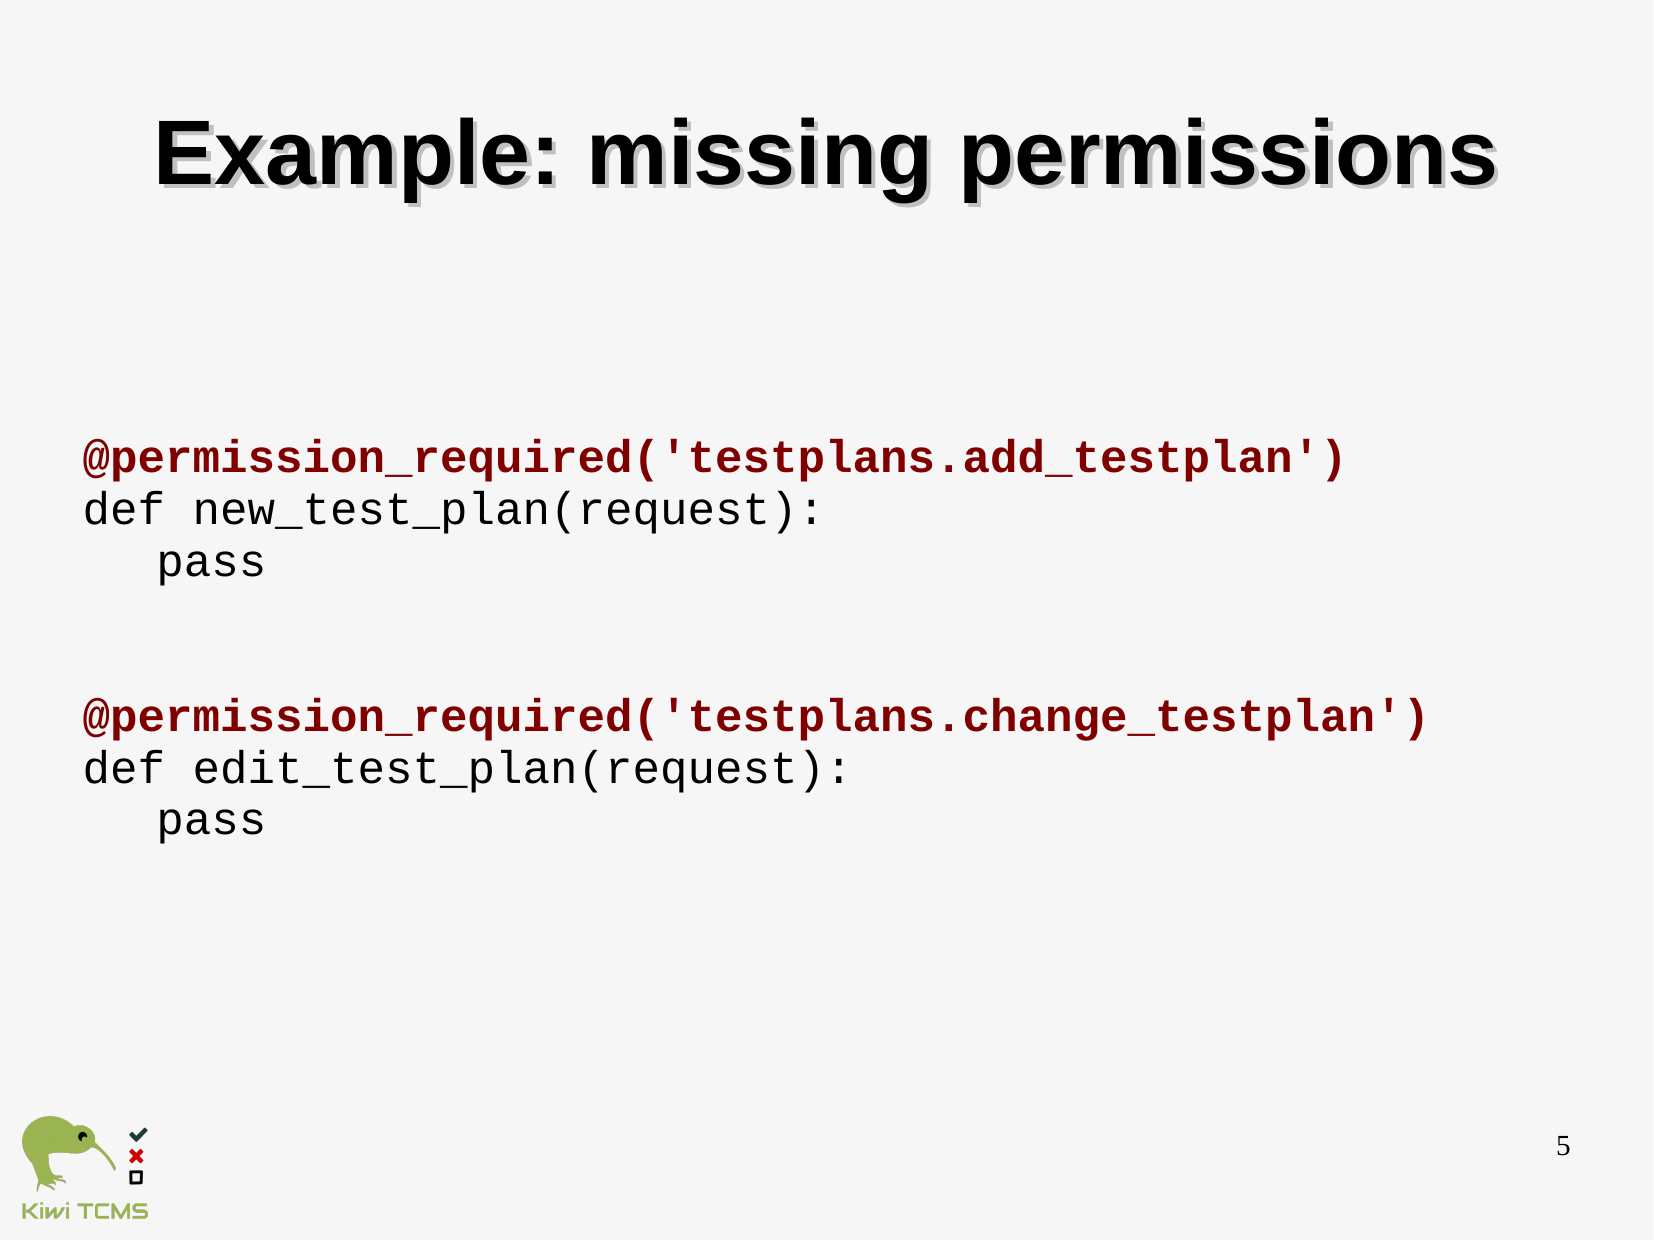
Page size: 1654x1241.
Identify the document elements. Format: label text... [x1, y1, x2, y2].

subtitle @permission_required('testplans.add_testplan') def new_test_plan(request): pass @permission_required('testplans.change_testplan') def edit_test_plan(request): pass [82, 307, 1571, 1028]
title Example: missing permissions [82, 49, 1571, 257]
picture [22, 1116, 148, 1219]
